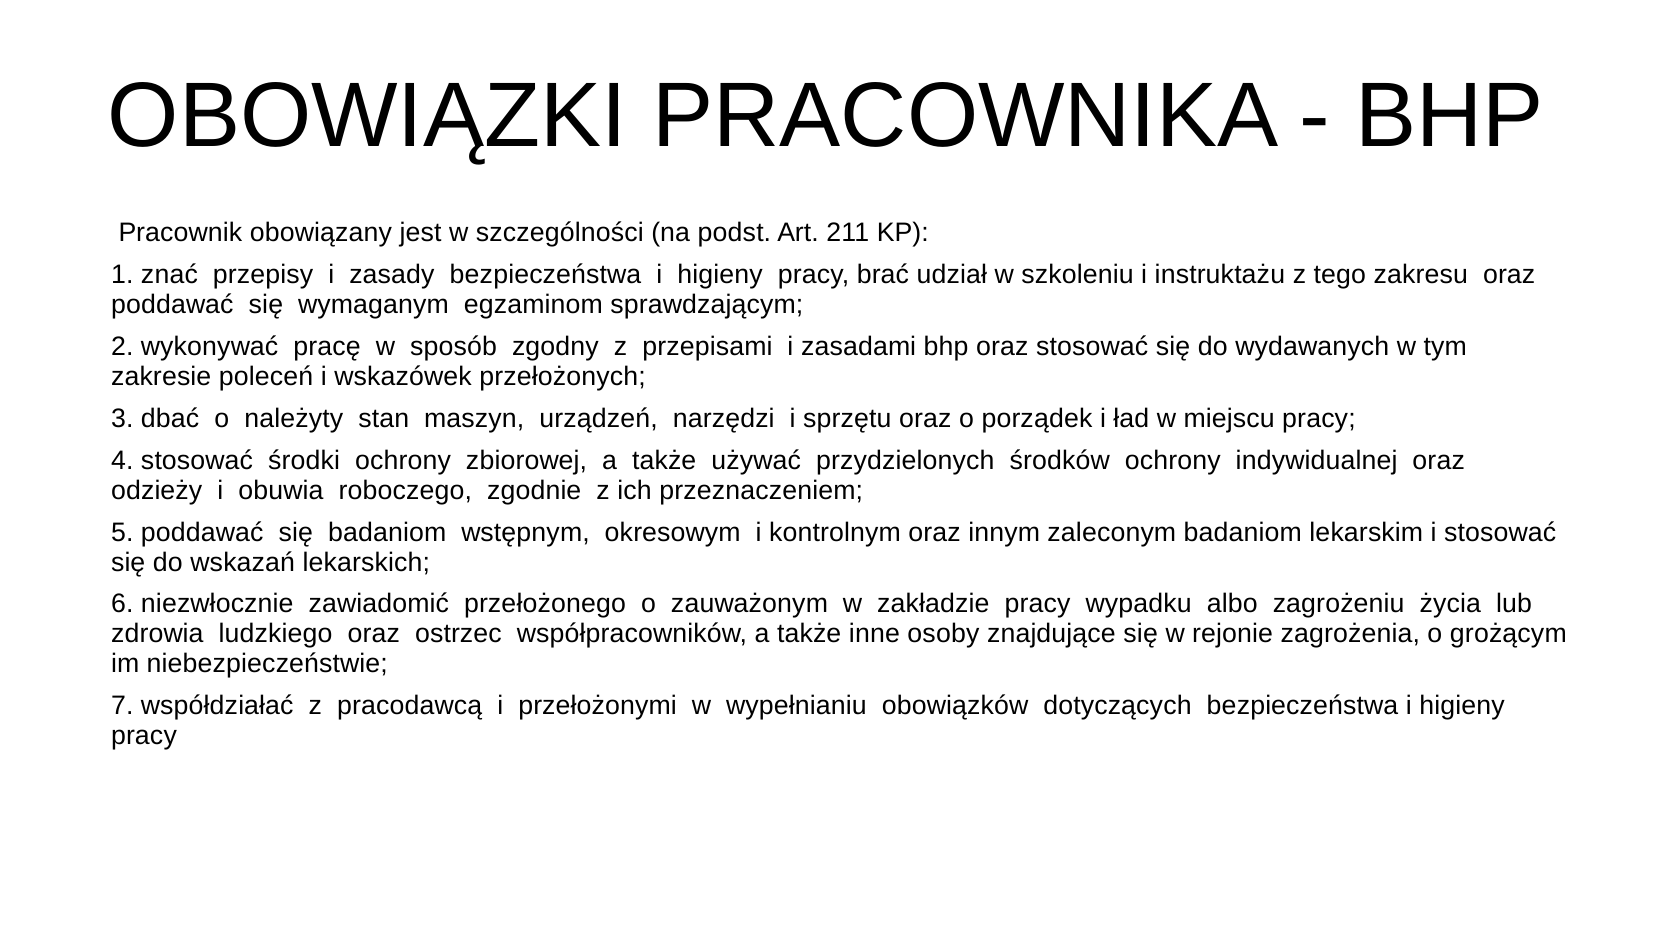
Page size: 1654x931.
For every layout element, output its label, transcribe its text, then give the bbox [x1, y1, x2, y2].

list Pracownik obowiązany jest w szczególności (na podst. Art. 211 KP): 1. znać przepisy i zasady bezpieczeństwa i higieny pracy, brać udział w szkoleniu i instruktażu z tego zakresu oraz poddawać się wymaganym egzaminom sprawdzającym; 2. wykonywać pracę w sposób zgodny z przepisami i zasadami bhp oraz stosować się do wydawanych w tym zakresie poleceń i wskazówek przełożonych; 3. dbać o należyty stan maszyn, urządzeń, narzędzi i sprzętu oraz o porządek i ład w miejscu pracy; 4. stosować środki ochrony zbiorowej, a także używać przydzielonych środków ochrony indywidualnej oraz odzieży i obuwia roboczego, zgodnie z ich przeznaczeniem; 5. poddawać się badaniom wstępnym, okresowym i kontrolnym oraz innym zaleconym badaniom lekarskim i stosować się do wskazań lekarskich; 6. niezwłocznie zawiadomić przełożonego o zauważonym w zakładzie pracy wypadku albo zagrożeniu życia lub zdrowia ludzkiego oraz ostrzec współpracowników, a także inne osoby znajdujące się w rejonie zagrożenia, o grożącym im niebezpieczeństwie; 7. współdziałać z pracodawcą i przełożonymi w wypełnianiu obowiązków dotyczących bezpieczeństwa i higieny pracy [82, 217, 1571, 758]
title OBOWIĄZKI PRACOWNIKA - BHP [82, 37, 1571, 193]
